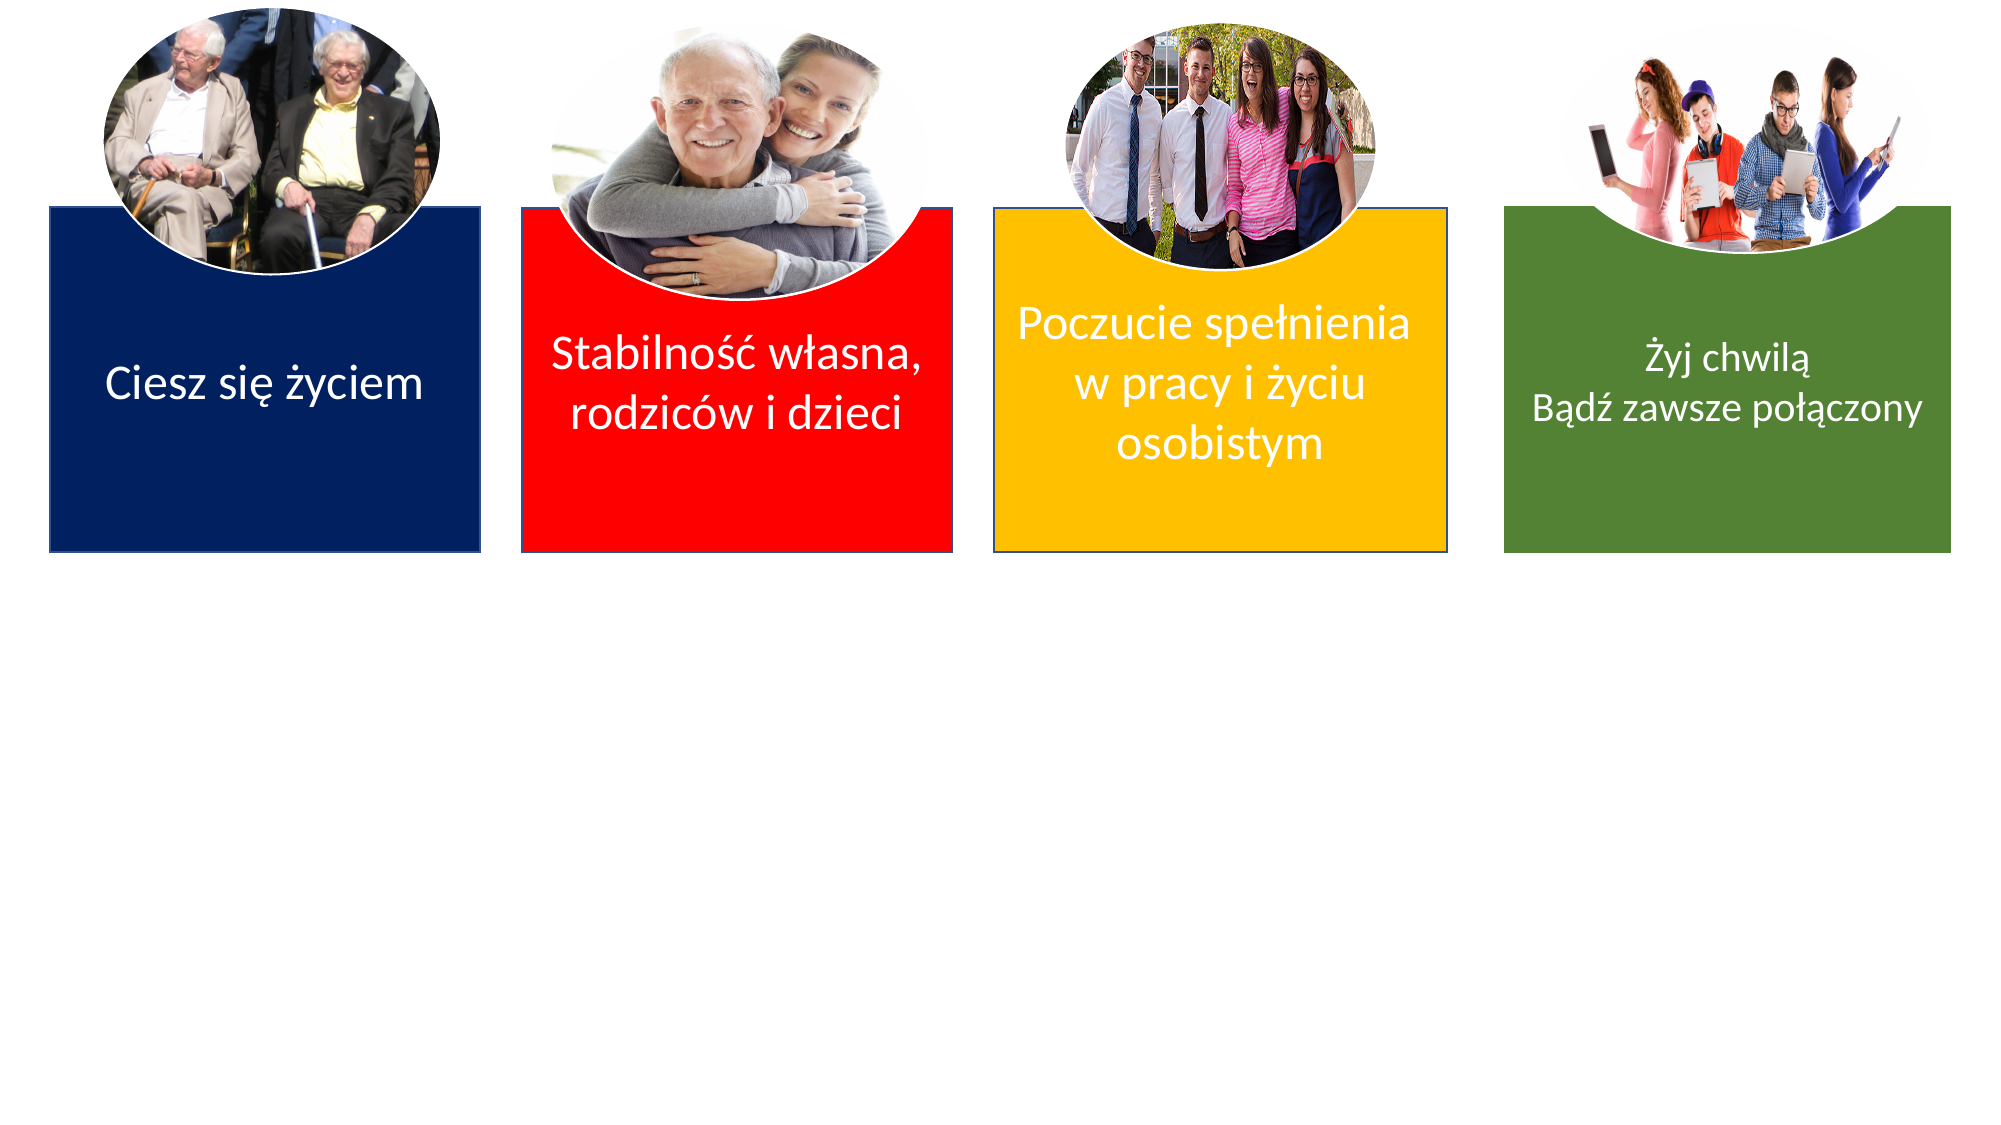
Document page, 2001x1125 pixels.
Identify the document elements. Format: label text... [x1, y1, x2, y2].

text_box Żyj chwilą Bądź zawsze połączony [1505, 207, 1950, 552]
text_box [1064, 22, 1377, 271]
text_box [549, 22, 931, 300]
text_box Ciesz się życiem [50, 207, 480, 552]
text_box Stabilność własna, rodziców i dzieci [522, 208, 952, 552]
text_box [1559, 22, 1932, 253]
text_box [102, 7, 442, 275]
text_box Poczucie spełnienia w pracy i życiu osobistym [994, 208, 1447, 552]
